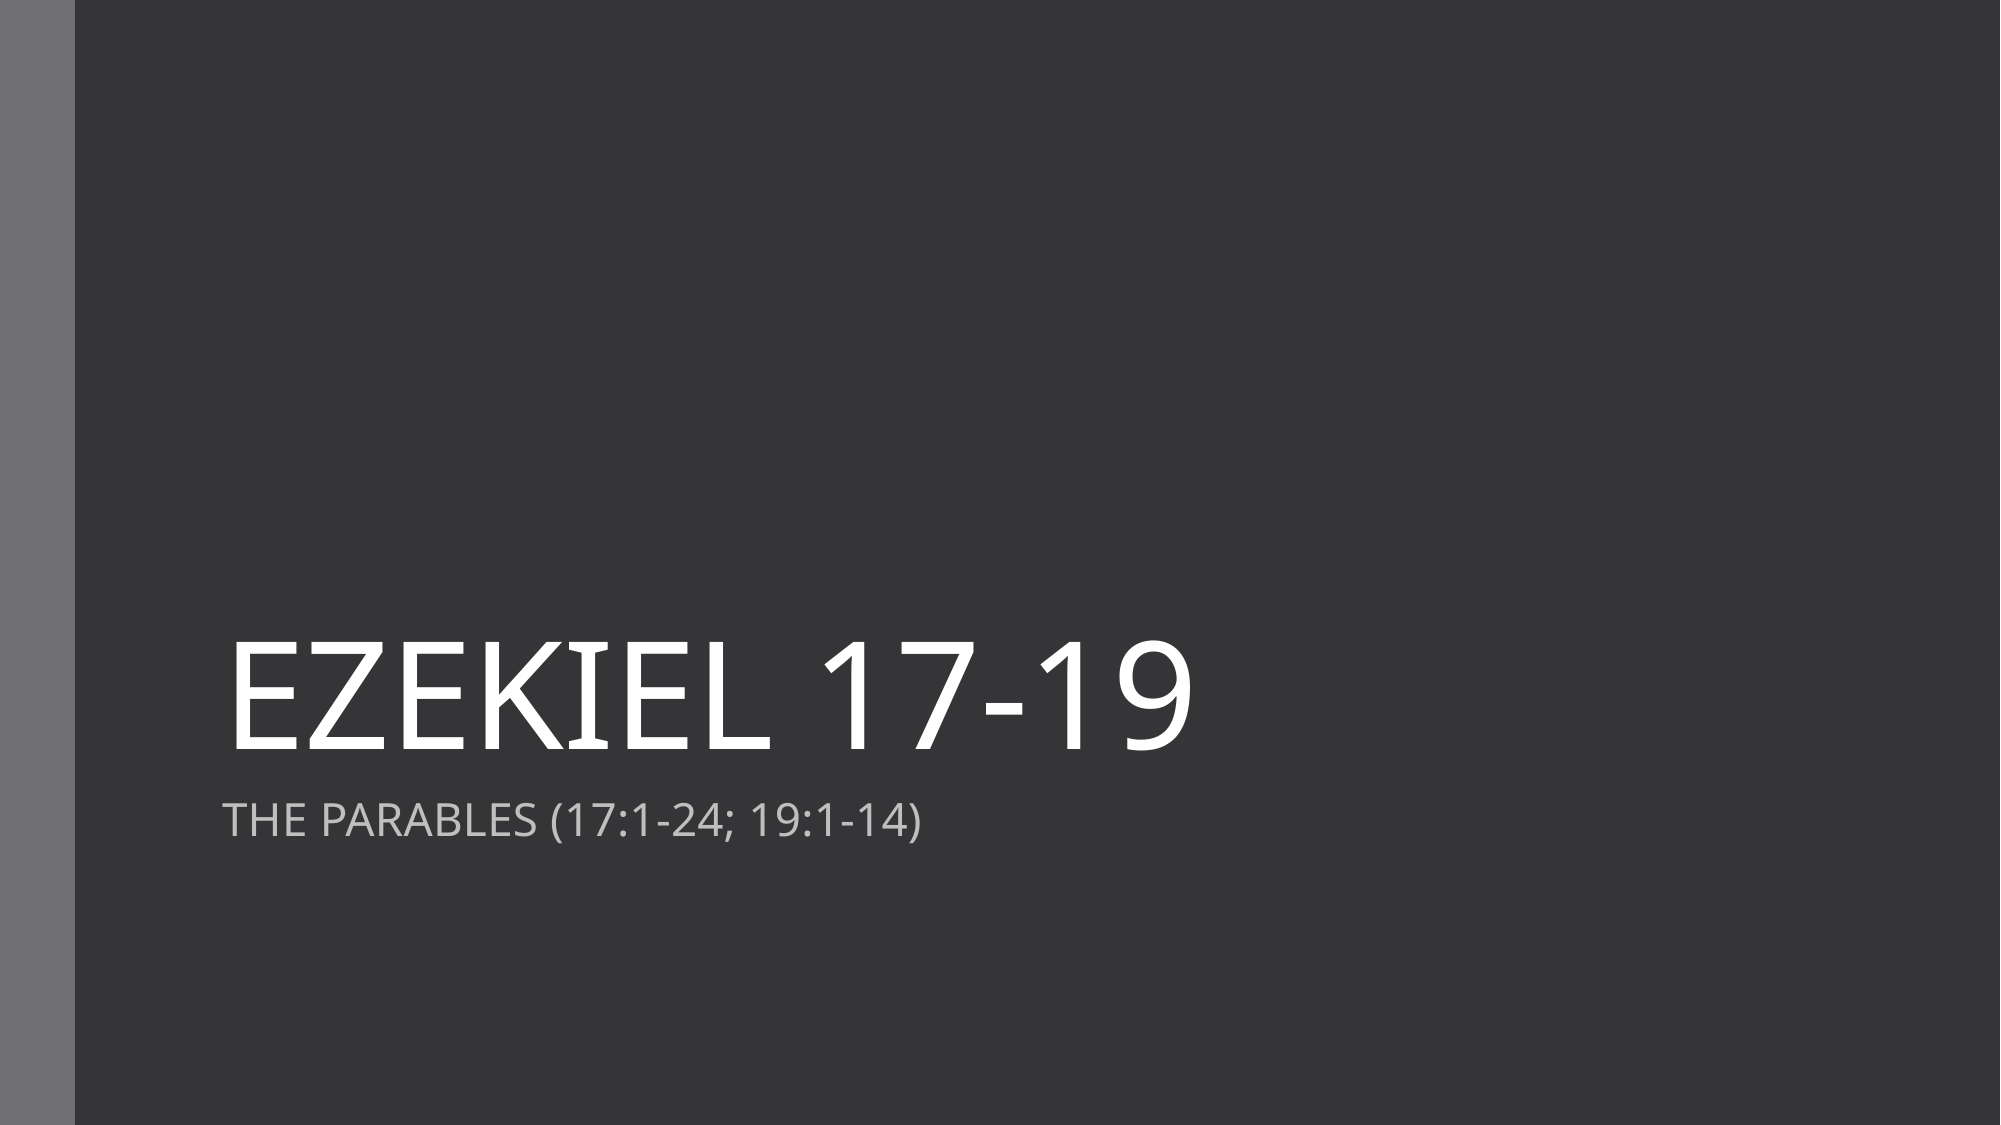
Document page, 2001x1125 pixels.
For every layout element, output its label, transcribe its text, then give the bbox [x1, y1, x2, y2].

subtitle THE PARABLES (17:1-24; 19:1-14) [206, 787, 1752, 1066]
title EZEKIEL 17-19 [206, 124, 1752, 787]
